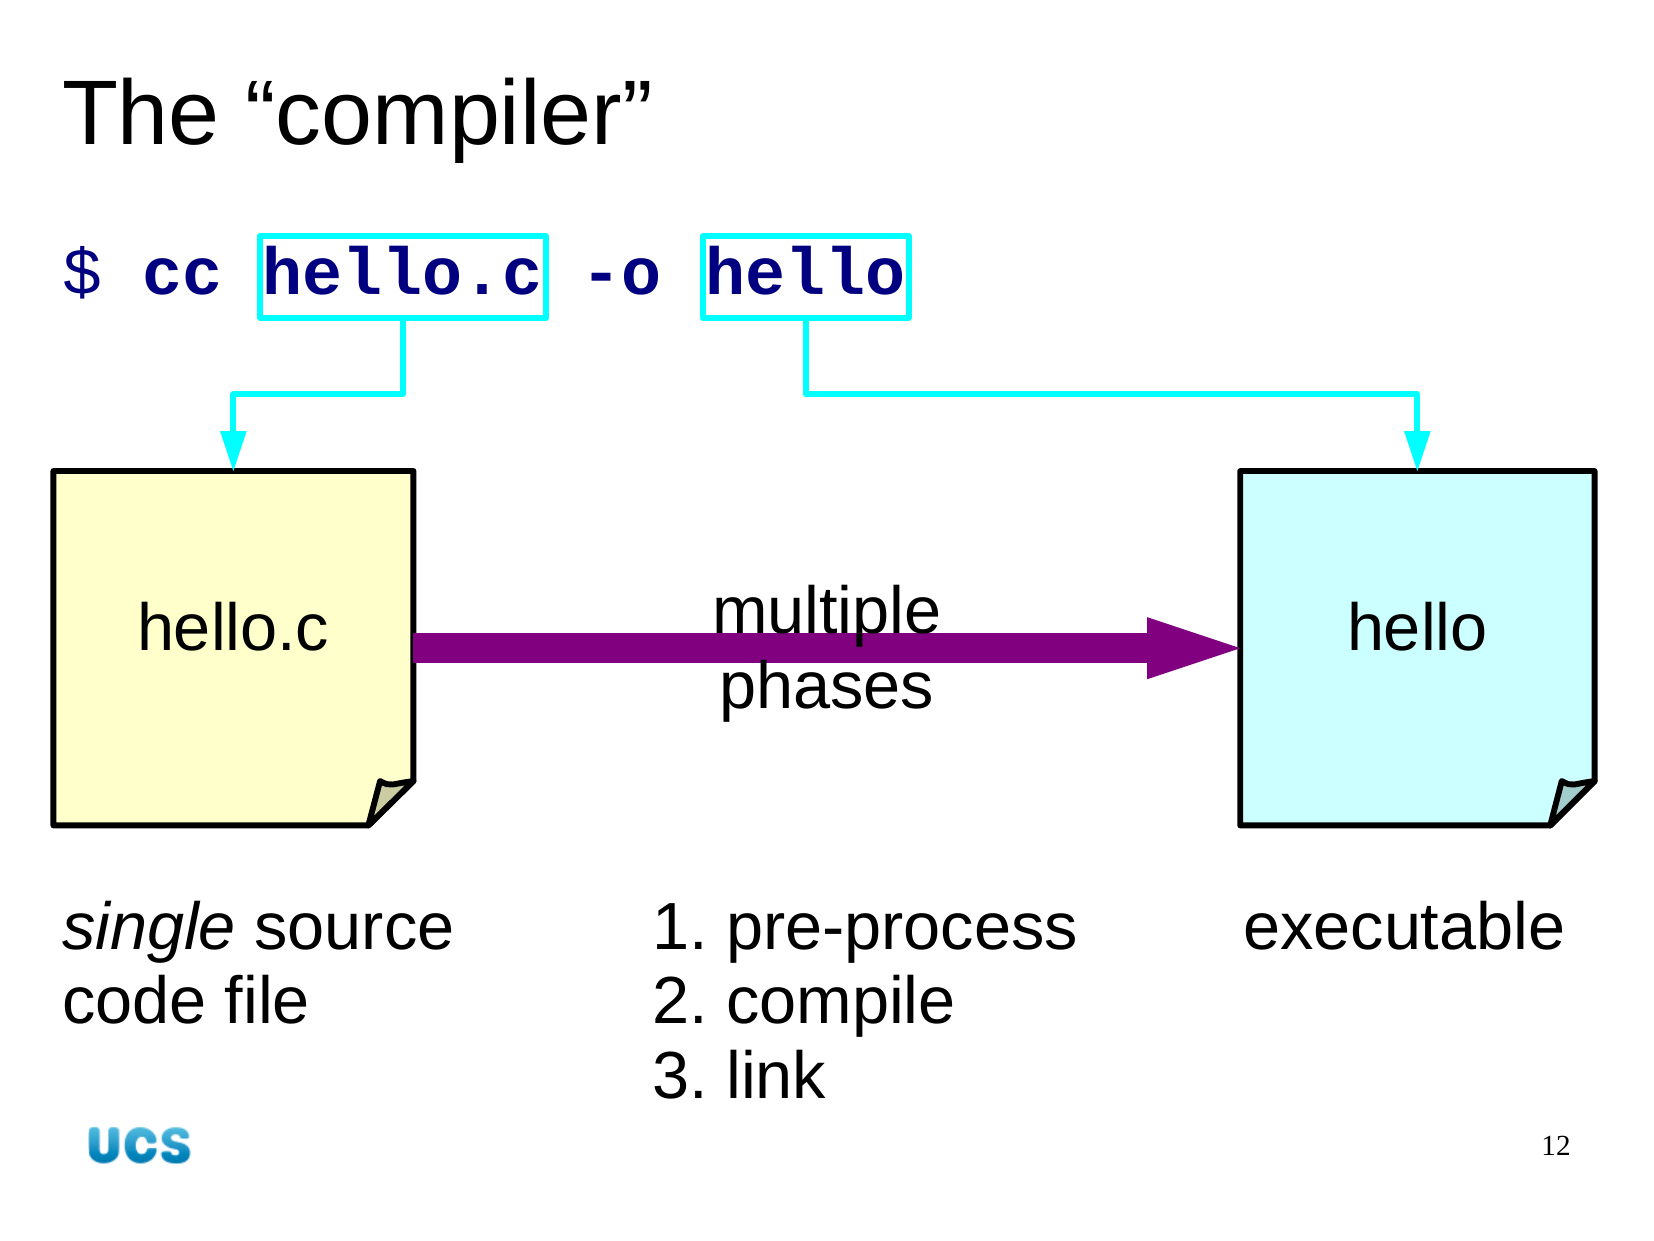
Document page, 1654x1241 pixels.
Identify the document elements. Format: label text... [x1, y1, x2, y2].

picture [88, 1126, 191, 1165]
text_box executable [1240, 885, 1570, 967]
text_box 1. pre-process 2. compile 3. link [649, 885, 1084, 1117]
text_box hello [1240, 471, 1595, 826]
text_box -o [578, 236, 665, 318]
text_box The “compiler” [59, 59, 657, 168]
text_box $ cc [59, 236, 226, 318]
text_box hello.c [53, 471, 414, 826]
text_box hello.c [259, 236, 546, 318]
text_box hello [702, 236, 909, 318]
text_box single source code file [59, 885, 460, 1042]
